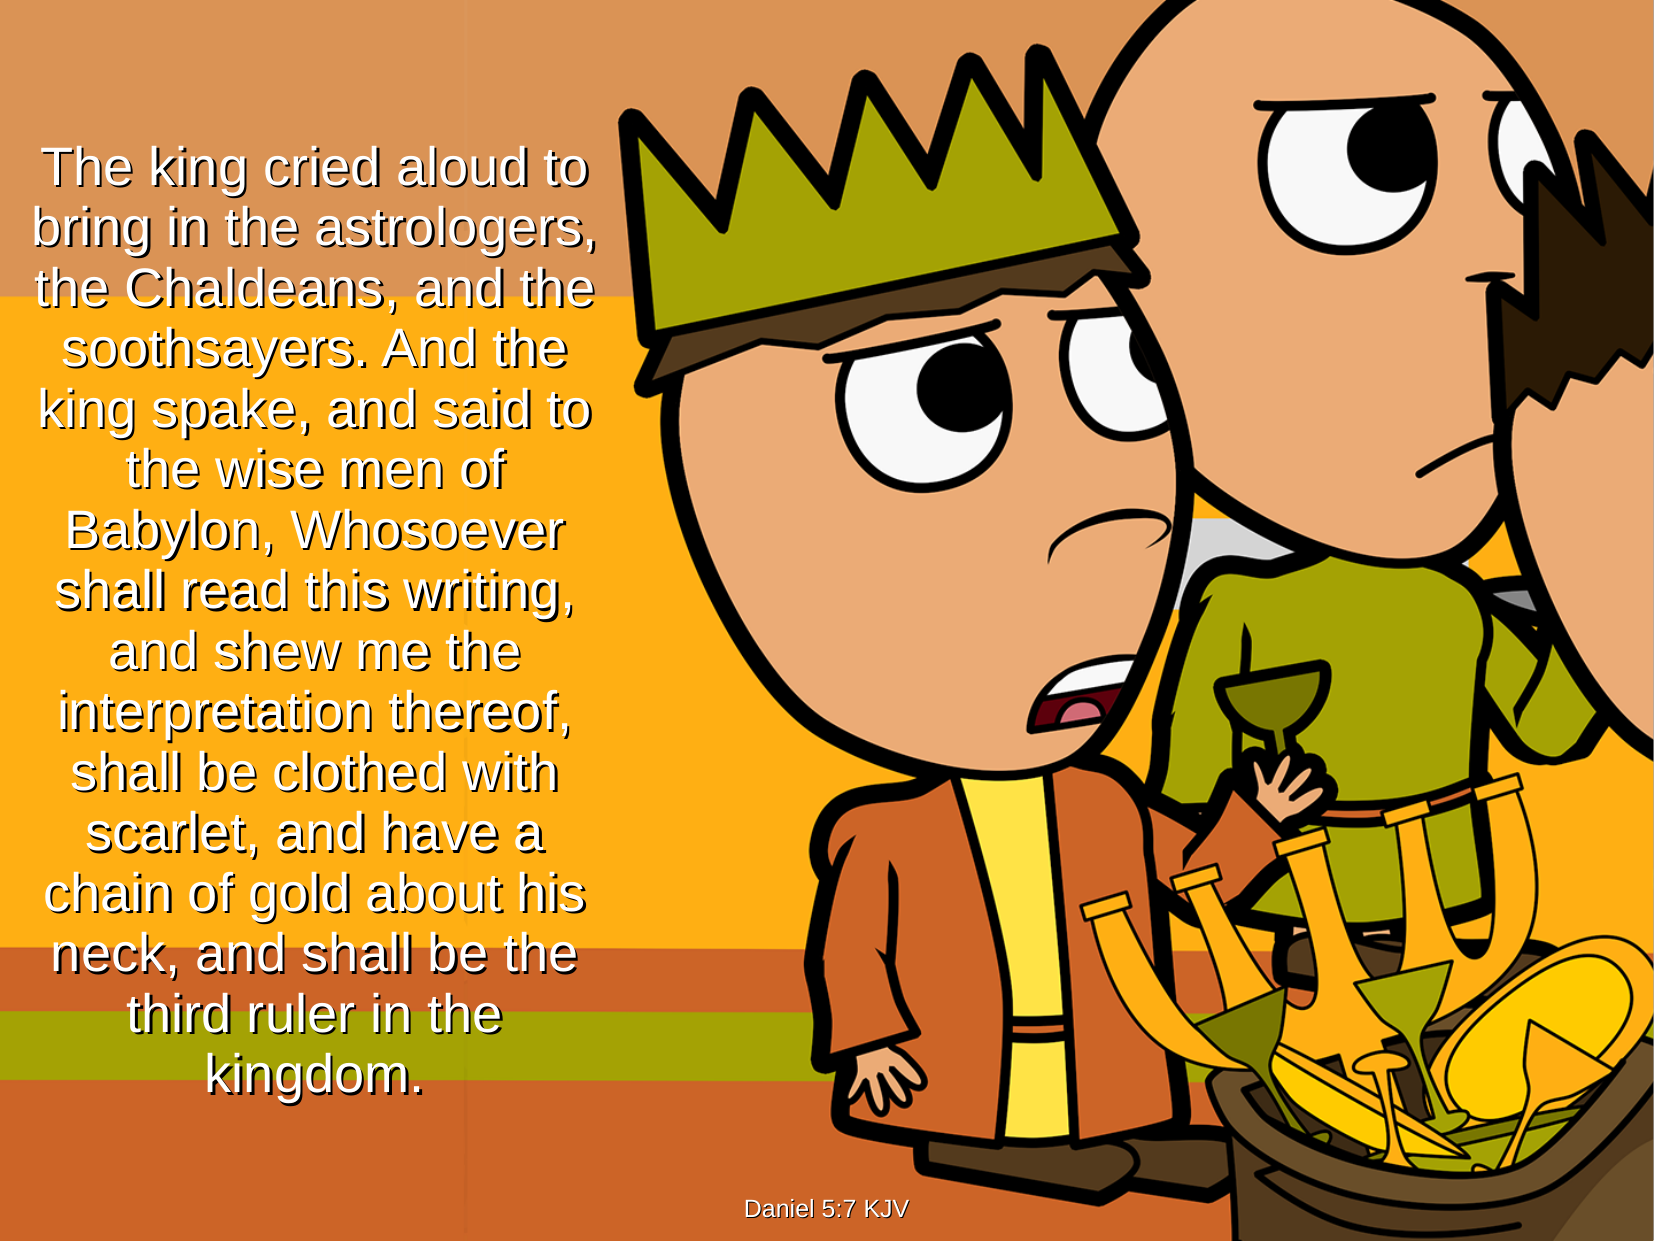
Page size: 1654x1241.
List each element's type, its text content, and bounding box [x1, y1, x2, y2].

title The king cried aloud to bring in the astrologers, the Chaldeans, and the soothsayers. And the king spake, and said to the wise men of Babylon, Whosoever shall read this writing, and shew me the interpretation thereof, shall be clothed with scarlet, and have a chain of gold about his neck, and shall be the third ruler in the kingdom. [30, 135, 601, 1105]
text_box Daniel 5:7 KJV [729, 1187, 925, 1231]
picture [0, 0, 1654, 1241]
